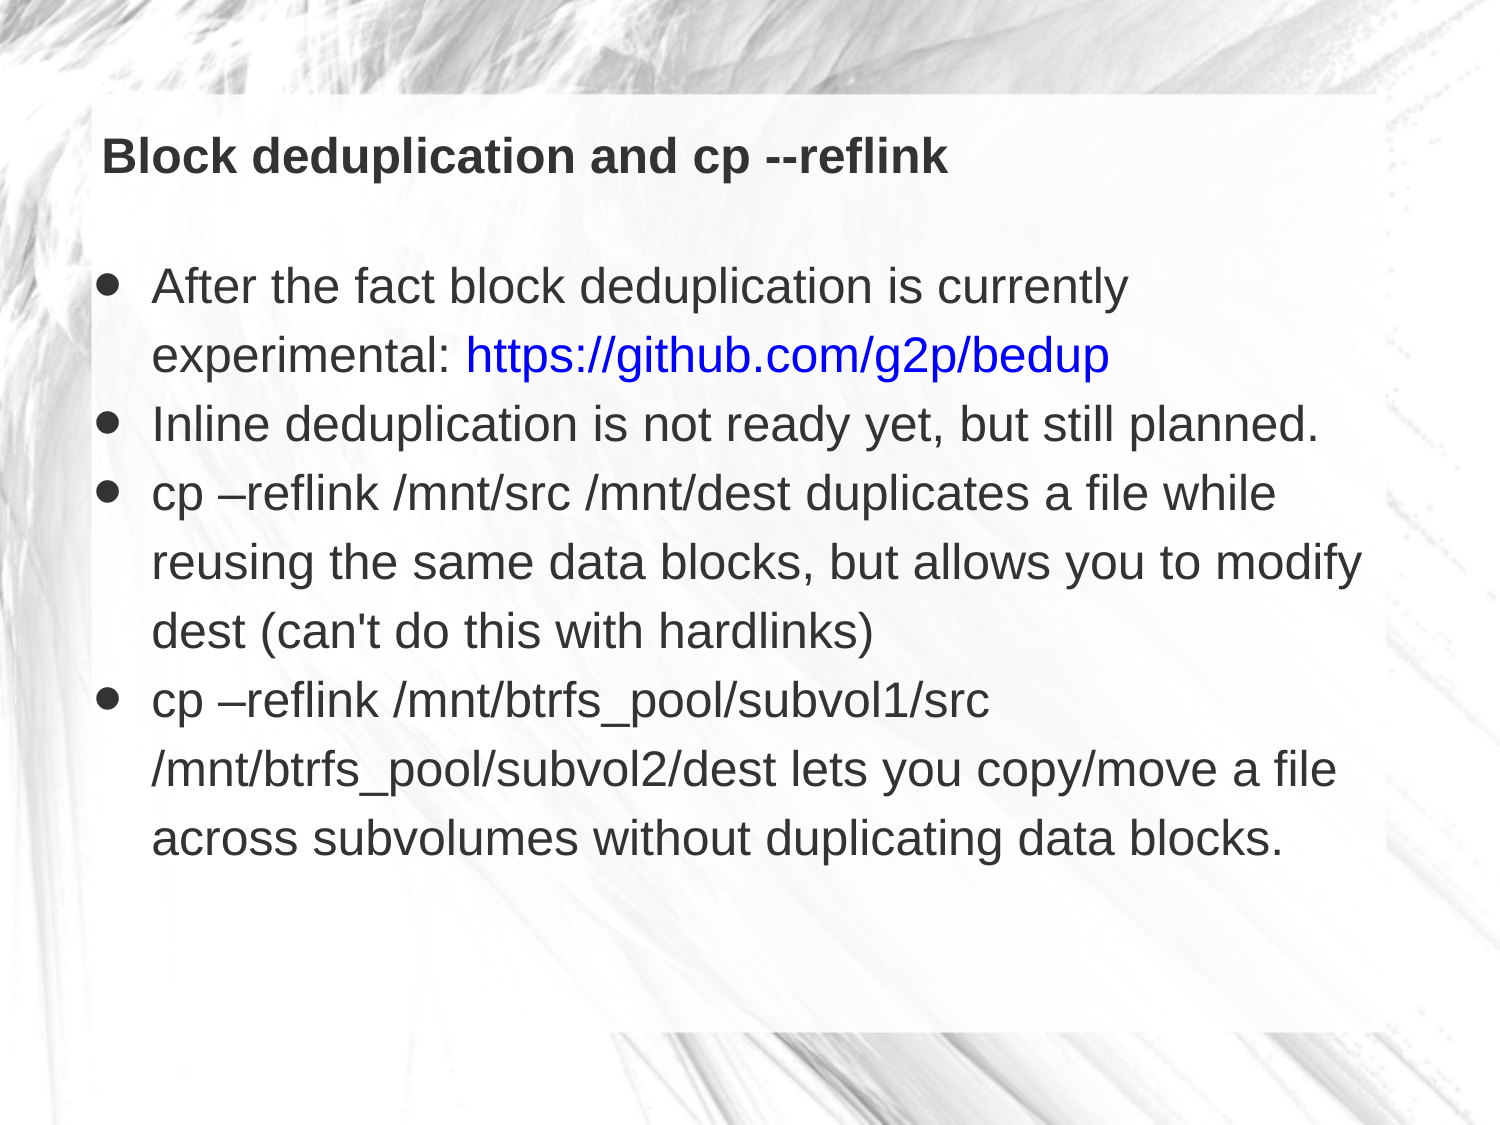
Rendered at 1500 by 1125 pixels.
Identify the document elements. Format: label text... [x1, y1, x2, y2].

title Block deduplication and cp --reflink [61, 108, 1412, 205]
list After the fact block deduplication is currently experimental: https://github.com/g2p/bedup Inline deduplication is not ready yet, but still planned. cp –reflink /mnt/src /mnt/dest duplicates a file while reusing the same data blocks, but allows you to modify dest (can't do this with hardlinks) cp –reflink /mnt/btrfs_pool/subvol1/src /mnt/btrfs_pool/subvol2/dest lets you copy/move a file across subvolumes without duplicating data blocks. [61, 229, 1412, 1066]
picture [0, 0, 1500, 1125]
